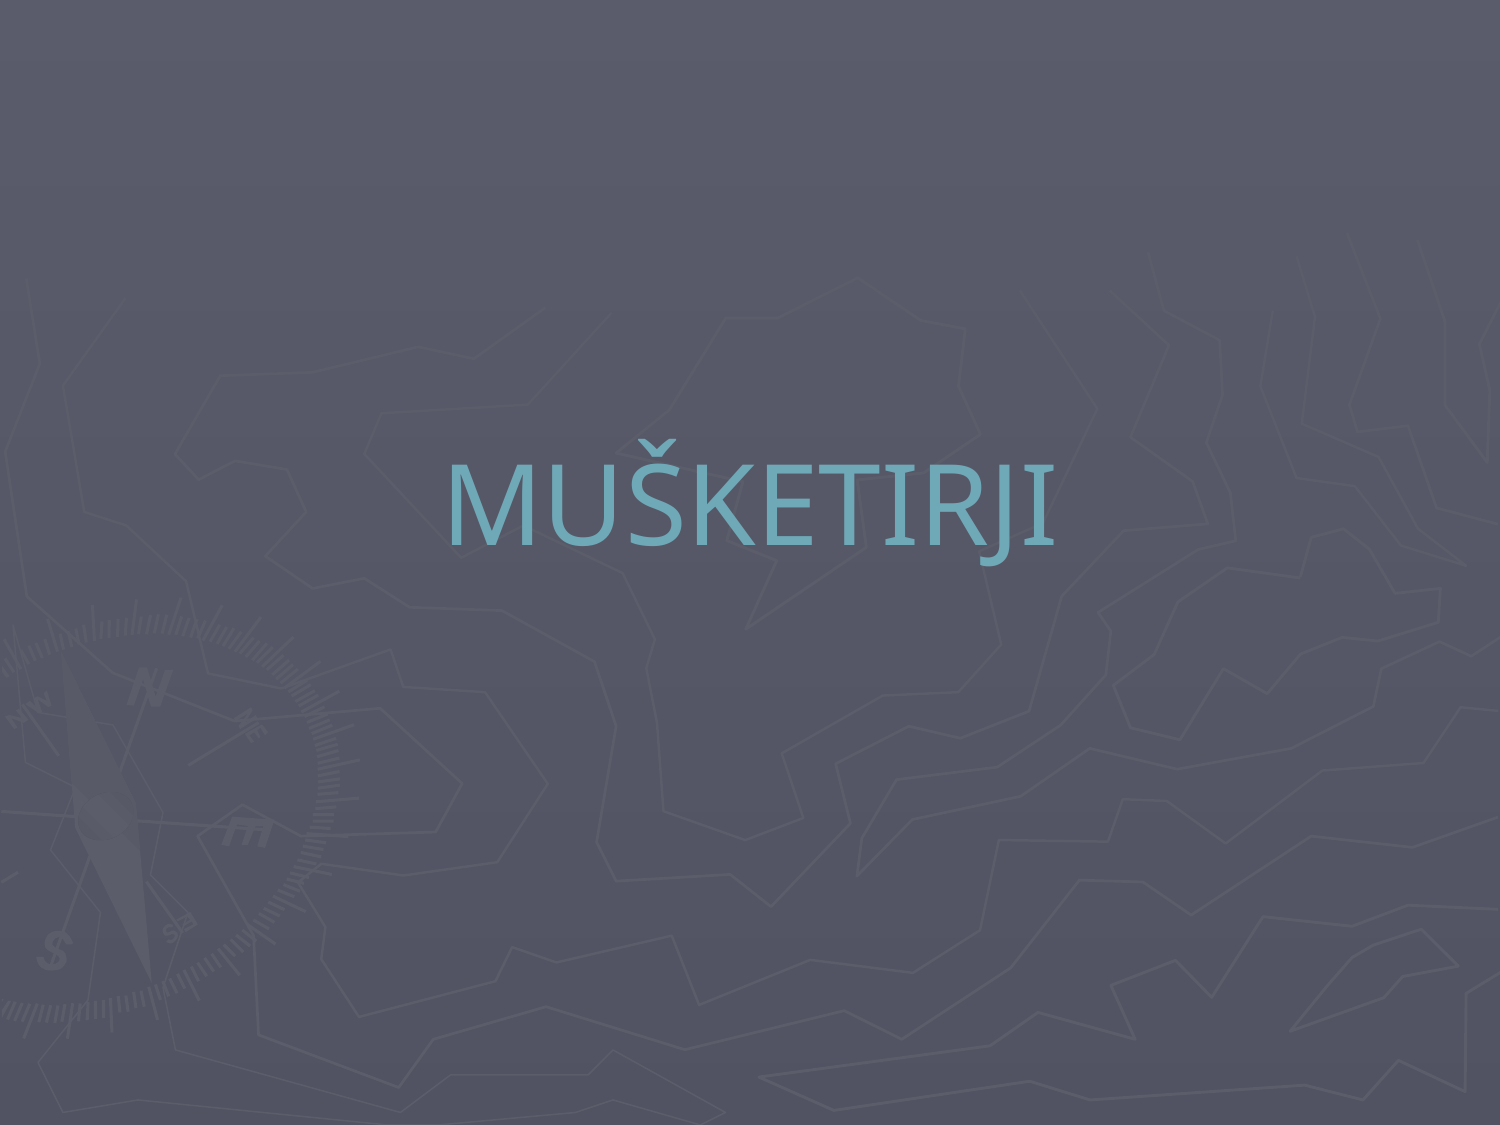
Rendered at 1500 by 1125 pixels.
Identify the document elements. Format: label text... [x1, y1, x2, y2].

title MUŠKETIRJI [112, 290, 1388, 575]
